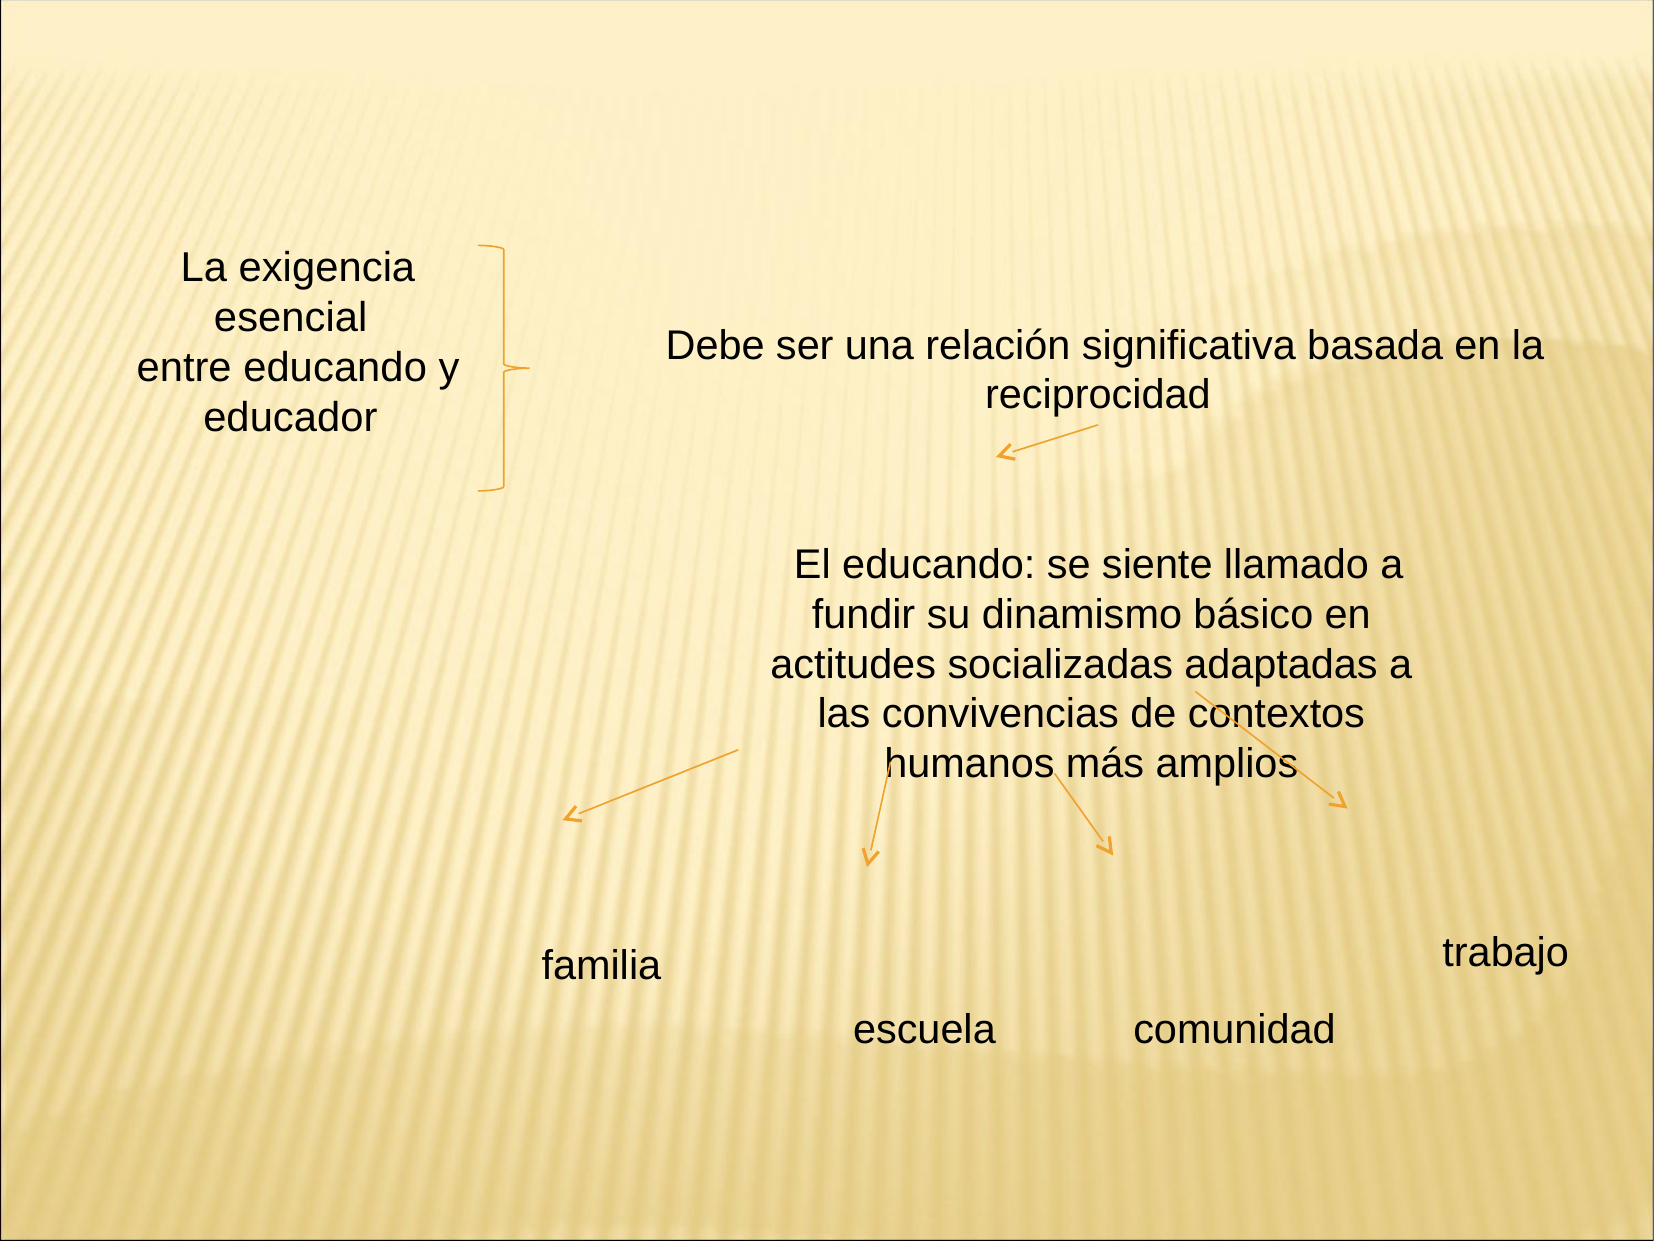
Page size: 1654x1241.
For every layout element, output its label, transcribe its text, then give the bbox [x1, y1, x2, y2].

text_box trabajo [1343, 917, 1654, 983]
text_box Debe ser una relación significativa basada en la reciprocidad [594, 309, 1602, 425]
text_box escuela [762, 994, 1072, 1060]
text_box El educando: se siente llamado a fundir su dinamismo básico en actitudes socializadas adaptadas a las convivencias de contextos humanos más amplios [736, 529, 1447, 794]
text_box familia [439, 930, 750, 996]
text_box La exigencia esencial entre educando y educador [90, 232, 491, 448]
text_box comunidad [1072, 994, 1383, 1060]
picture [0, 0, 1654, 1241]
